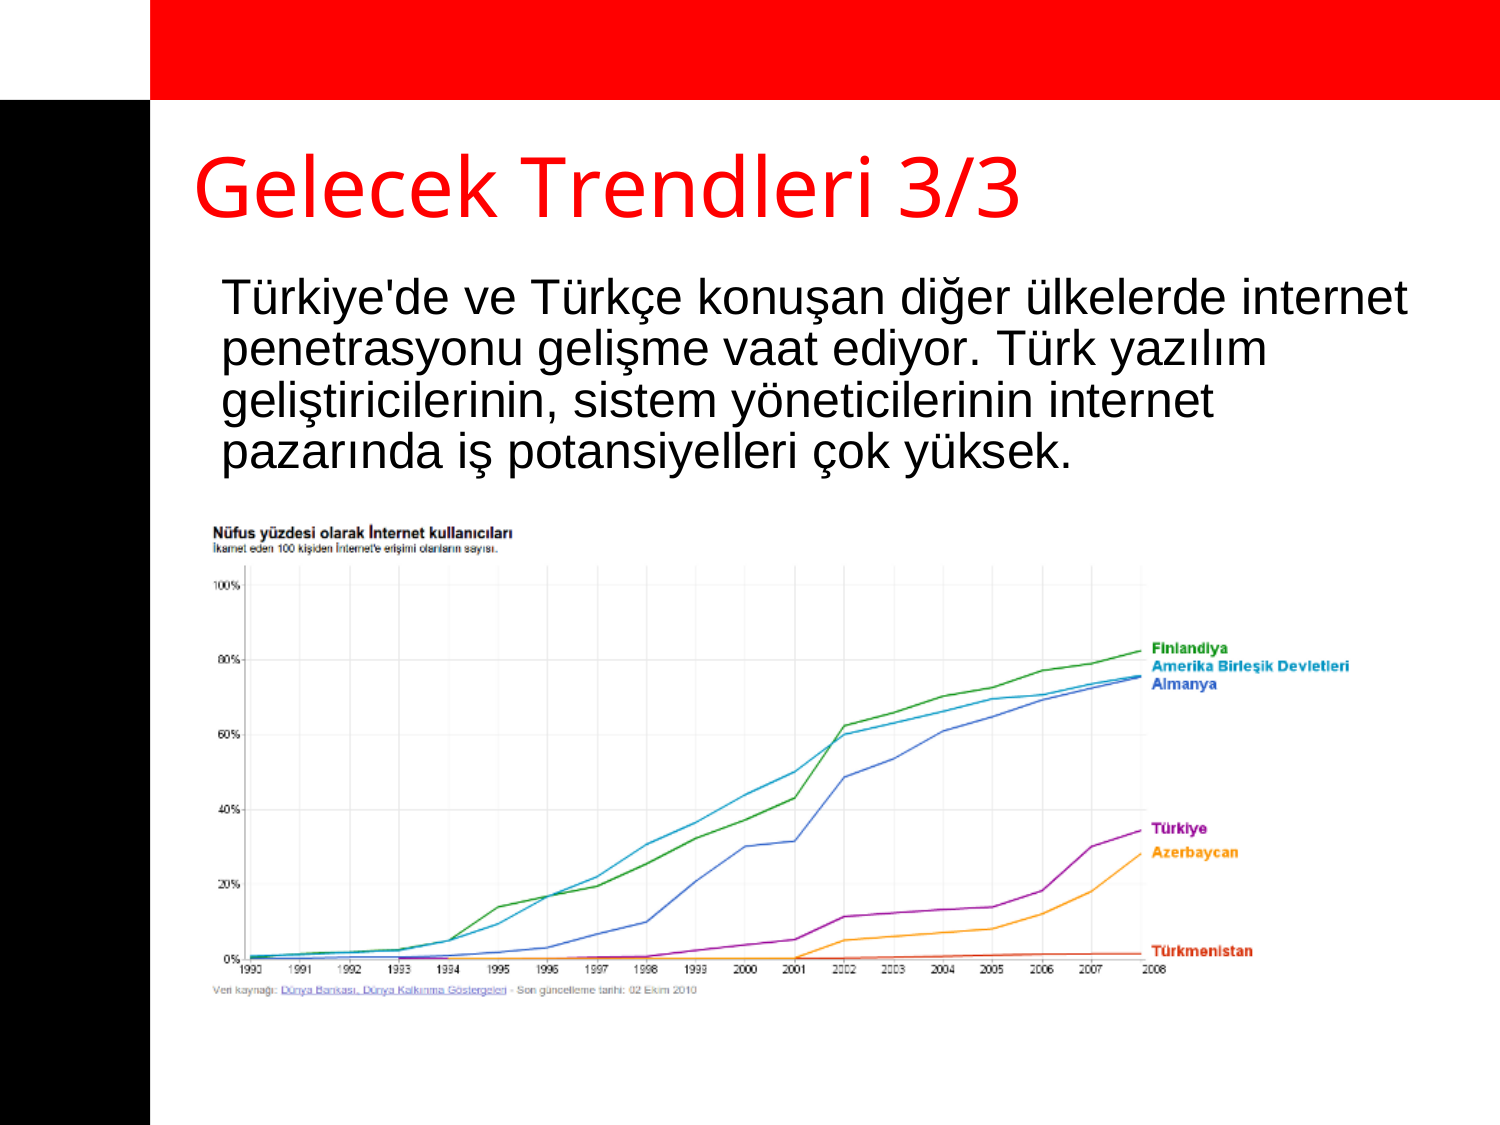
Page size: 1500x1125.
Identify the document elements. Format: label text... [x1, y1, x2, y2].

text_box Türkiye'de ve Türkçe konuşan diğer ülkelerde internet penetrasyonu gelişme vaat ediyor. Türk yazılım geliştiricilerinin, sistem yöneticilerinin internet pazarında iş potansiyelleri çok yüksek. [206, 265, 1447, 487]
title Gelecek Trendleri 3/3 [177, 103, 1388, 266]
picture [207, 521, 1359, 1004]
